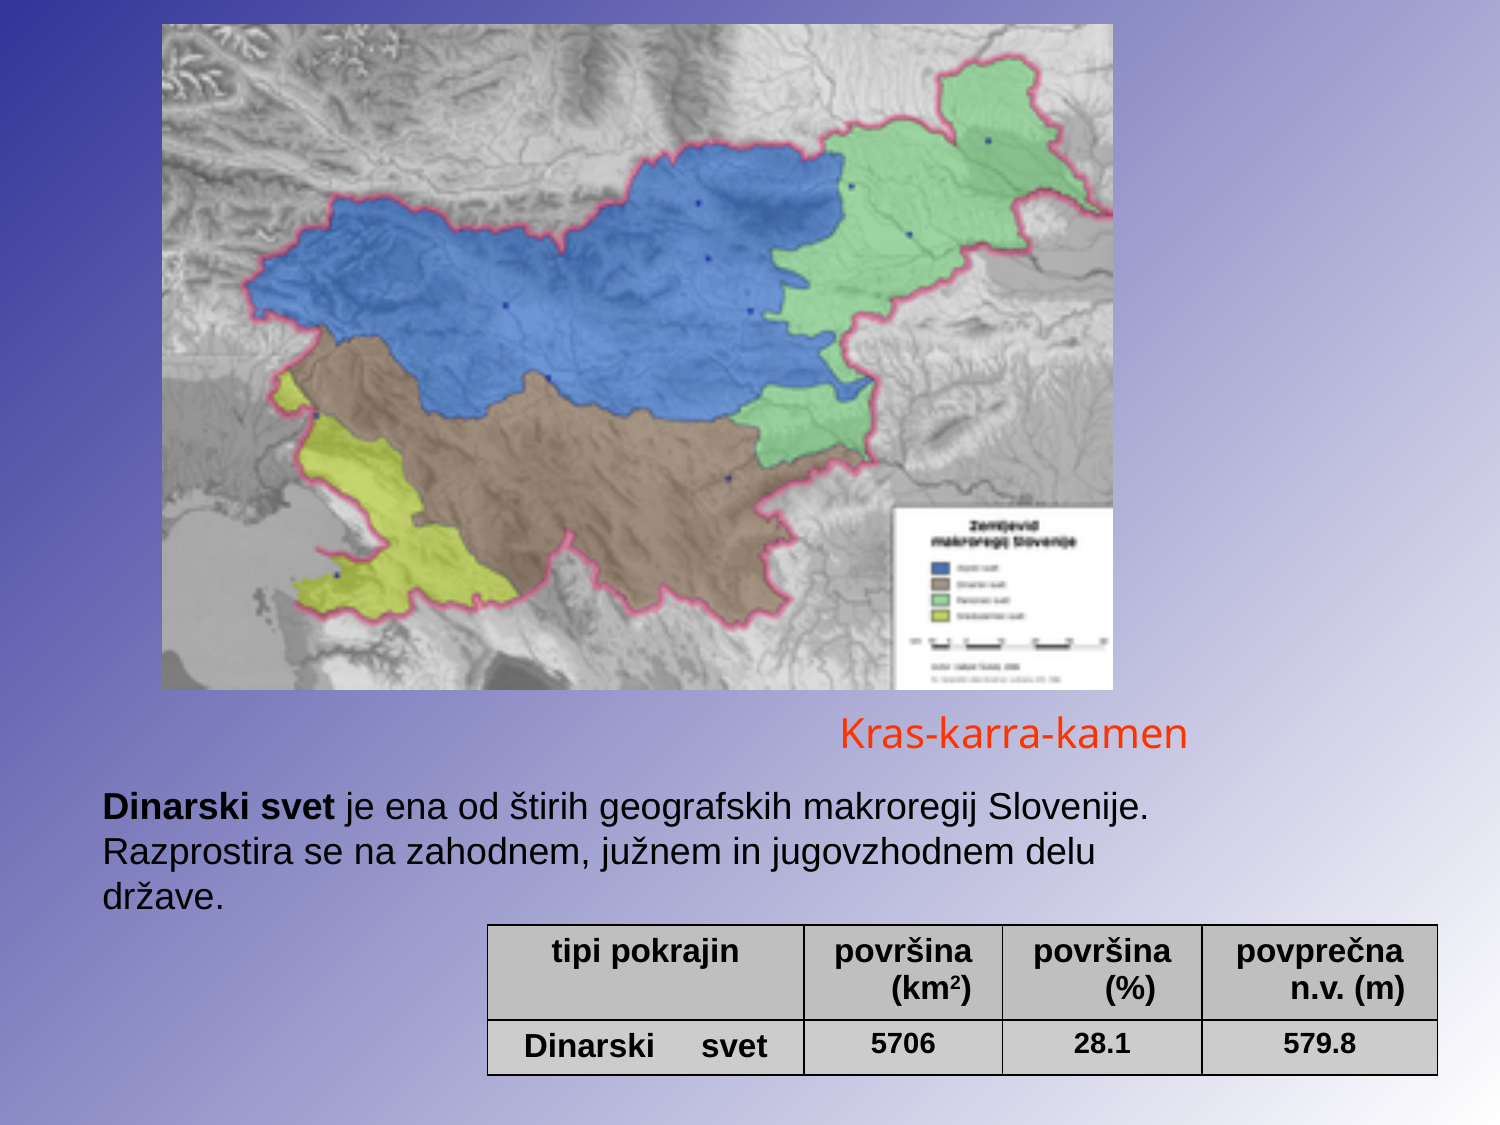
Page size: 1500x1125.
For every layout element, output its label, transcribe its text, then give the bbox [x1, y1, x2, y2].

table_cell 28.1 [1003, 1021, 1201, 1074]
table_cell Dinarski svet [488, 1021, 803, 1074]
table_header površina (%) [1003, 926, 1201, 1019]
text_box Kras-karra-kamen [825, 699, 1463, 765]
table_header površina (km2) [805, 926, 1002, 1019]
table_header povprečna n.v. (m) [1203, 926, 1437, 1019]
text_box Dinarski svet je ena od štirih geografskih makroregij Slovenije. Razprostira se na zahodnem, južnem in jugovzhodnem delu države. [87, 774, 1203, 925]
picture [162, 24, 1113, 691]
table_cell 579.8 [1203, 1021, 1437, 1074]
table_cell 5706 [805, 1021, 1002, 1074]
table_header tipi pokrajin [488, 926, 803, 1019]
